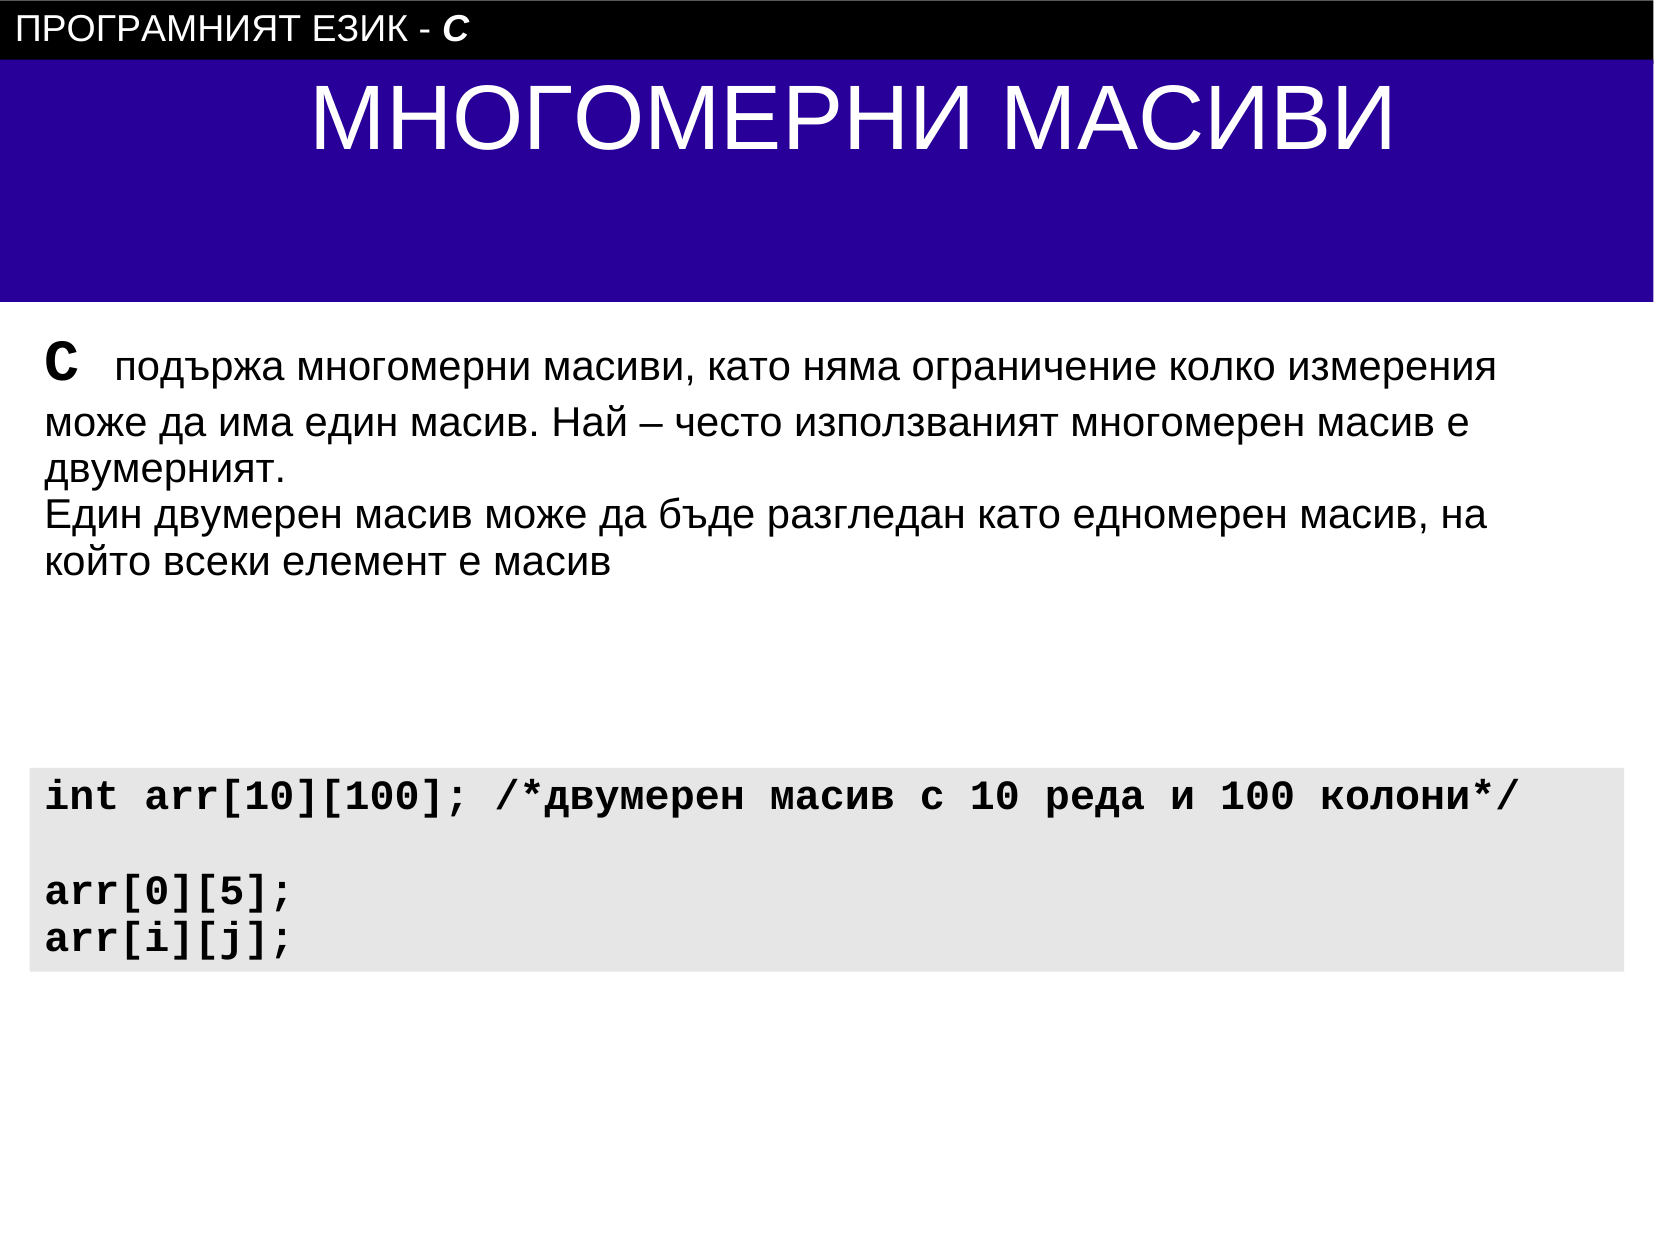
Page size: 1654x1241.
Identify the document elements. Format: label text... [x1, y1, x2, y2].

text_box С подържа многомерни масиви, като няма ограничение колко измерения може да има един масив. Най – често използваният многомерен масив е двумерният. Един двумерен масив може да бъде разгледан като едномерен масив, на който всеки елемент е масив [29, 324, 1595, 612]
text_box ПРОГРАМНИЯT ЕЗИК - С [0, 0, 1654, 59]
text_box int arr[10][100]; /*двумерен масив с 10 реда и 100 колони*/ arr[0][5]; arr[i][j]; [29, 767, 1625, 966]
text_box МНОГОМЕРНИ МАСИВИ [0, 59, 1654, 302]
